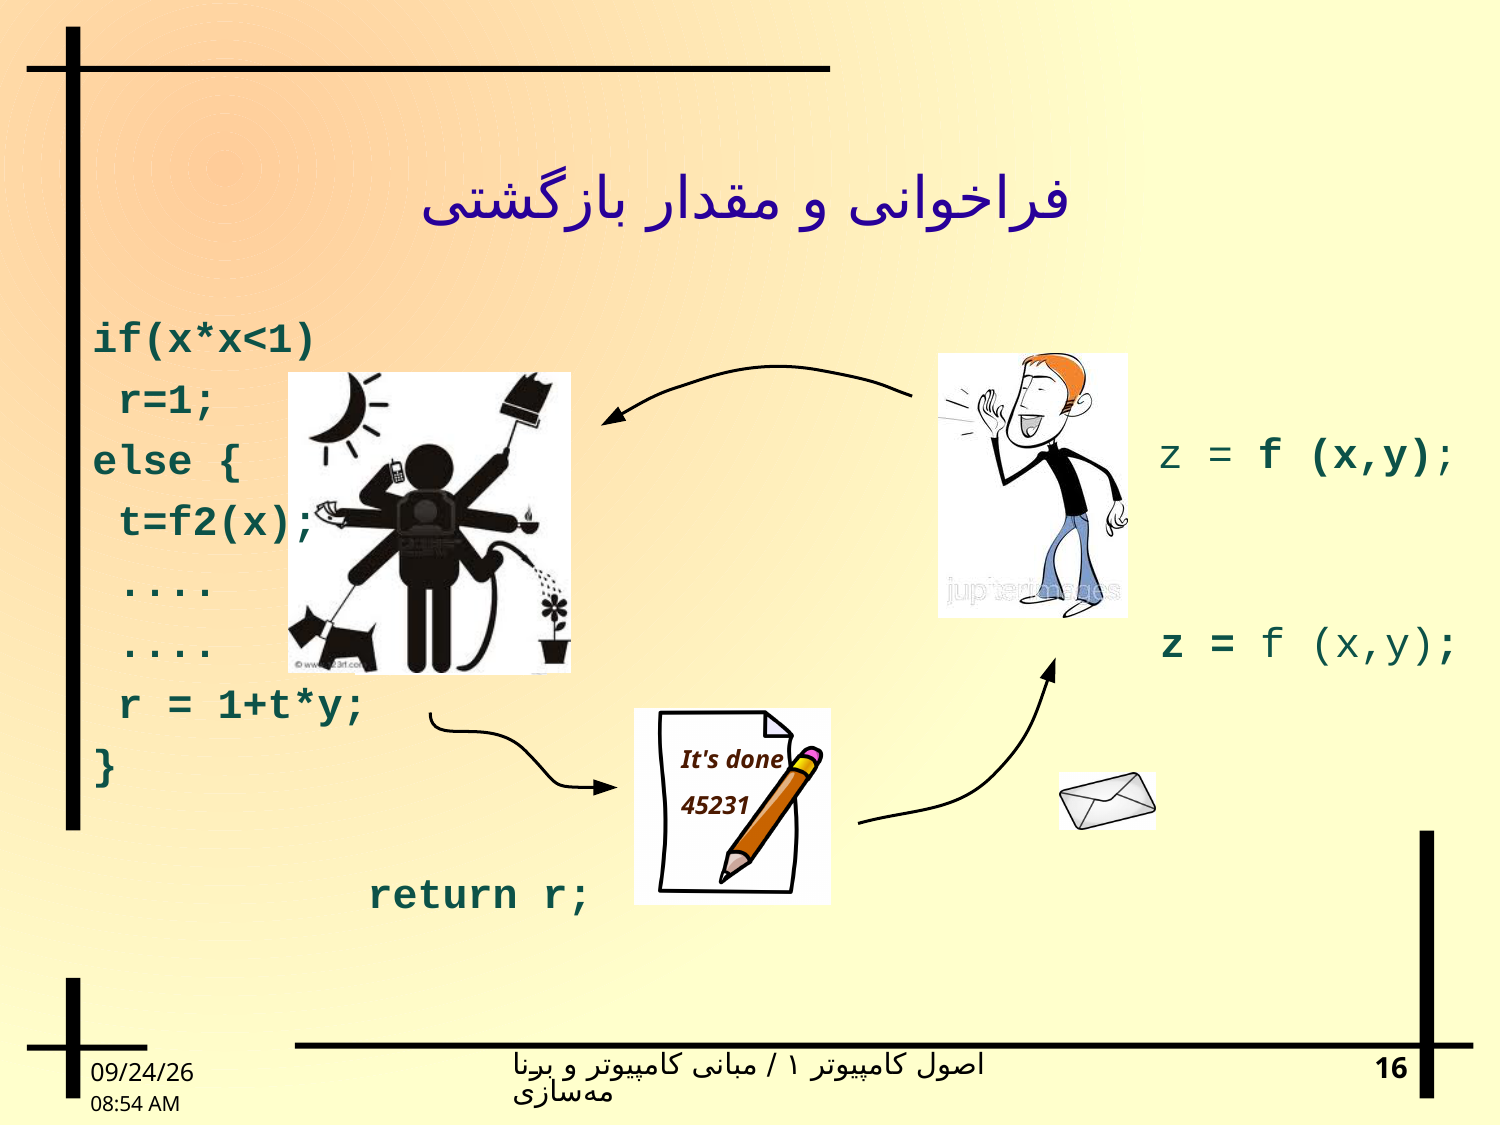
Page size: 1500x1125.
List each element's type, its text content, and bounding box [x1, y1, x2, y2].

list z = f (x,y); [1103, 429, 1463, 484]
picture [473, 372, 571, 676]
picture [938, 353, 1128, 618]
list z = f (x,y); [1105, 617, 1465, 672]
picture [1059, 772, 1156, 830]
list return r; [313, 868, 635, 944]
list if(x*x<1) r=1; else { t=f2(x); .... .... r = 1+t*y; } [38, 312, 473, 794]
picture [634, 708, 831, 905]
title فراخوانی و مقدار بازگشتی [131, 138, 1361, 258]
